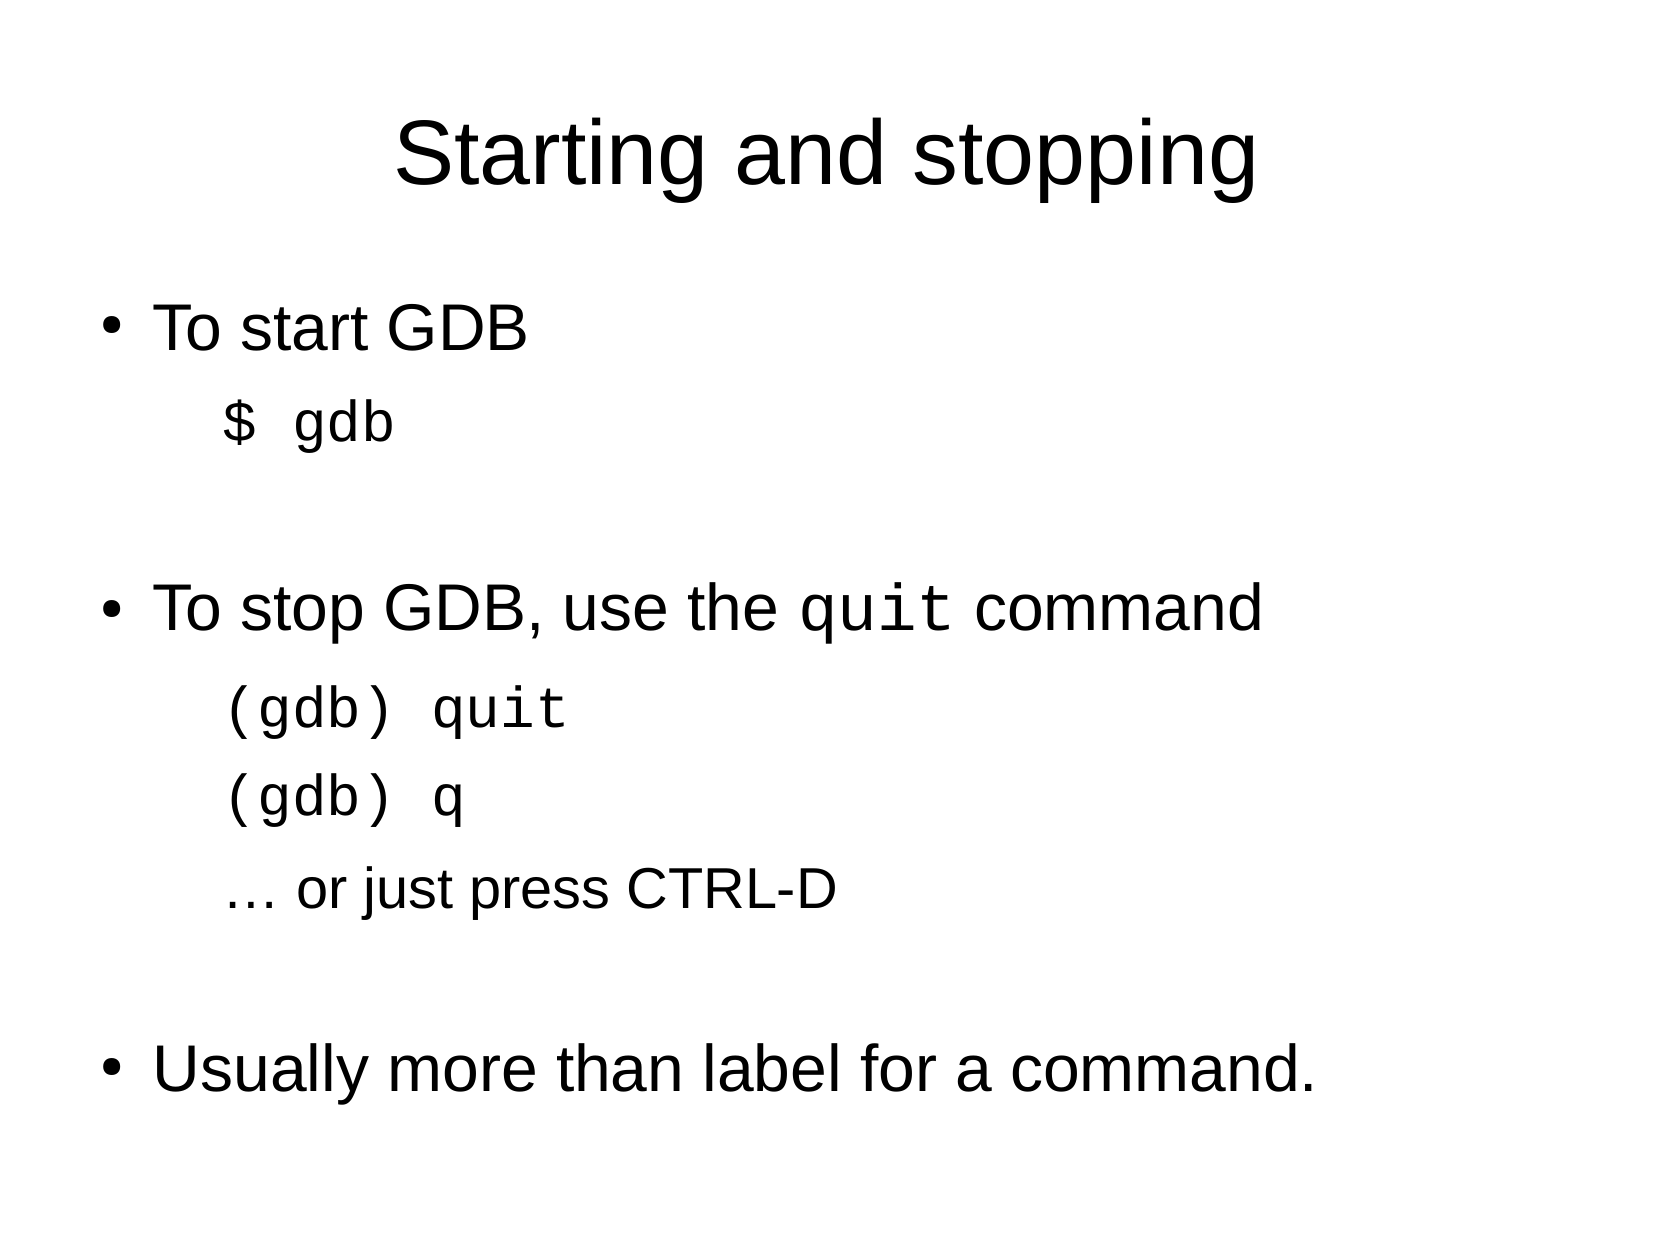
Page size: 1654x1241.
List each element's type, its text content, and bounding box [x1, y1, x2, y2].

list To start GDB $ gdb To stop GDB, use the quit command (gdb) quit (gdb) q … or just press CTRL-D Usually more than label for a command. [82, 290, 1571, 1109]
title Starting and stopping [82, 49, 1571, 257]
